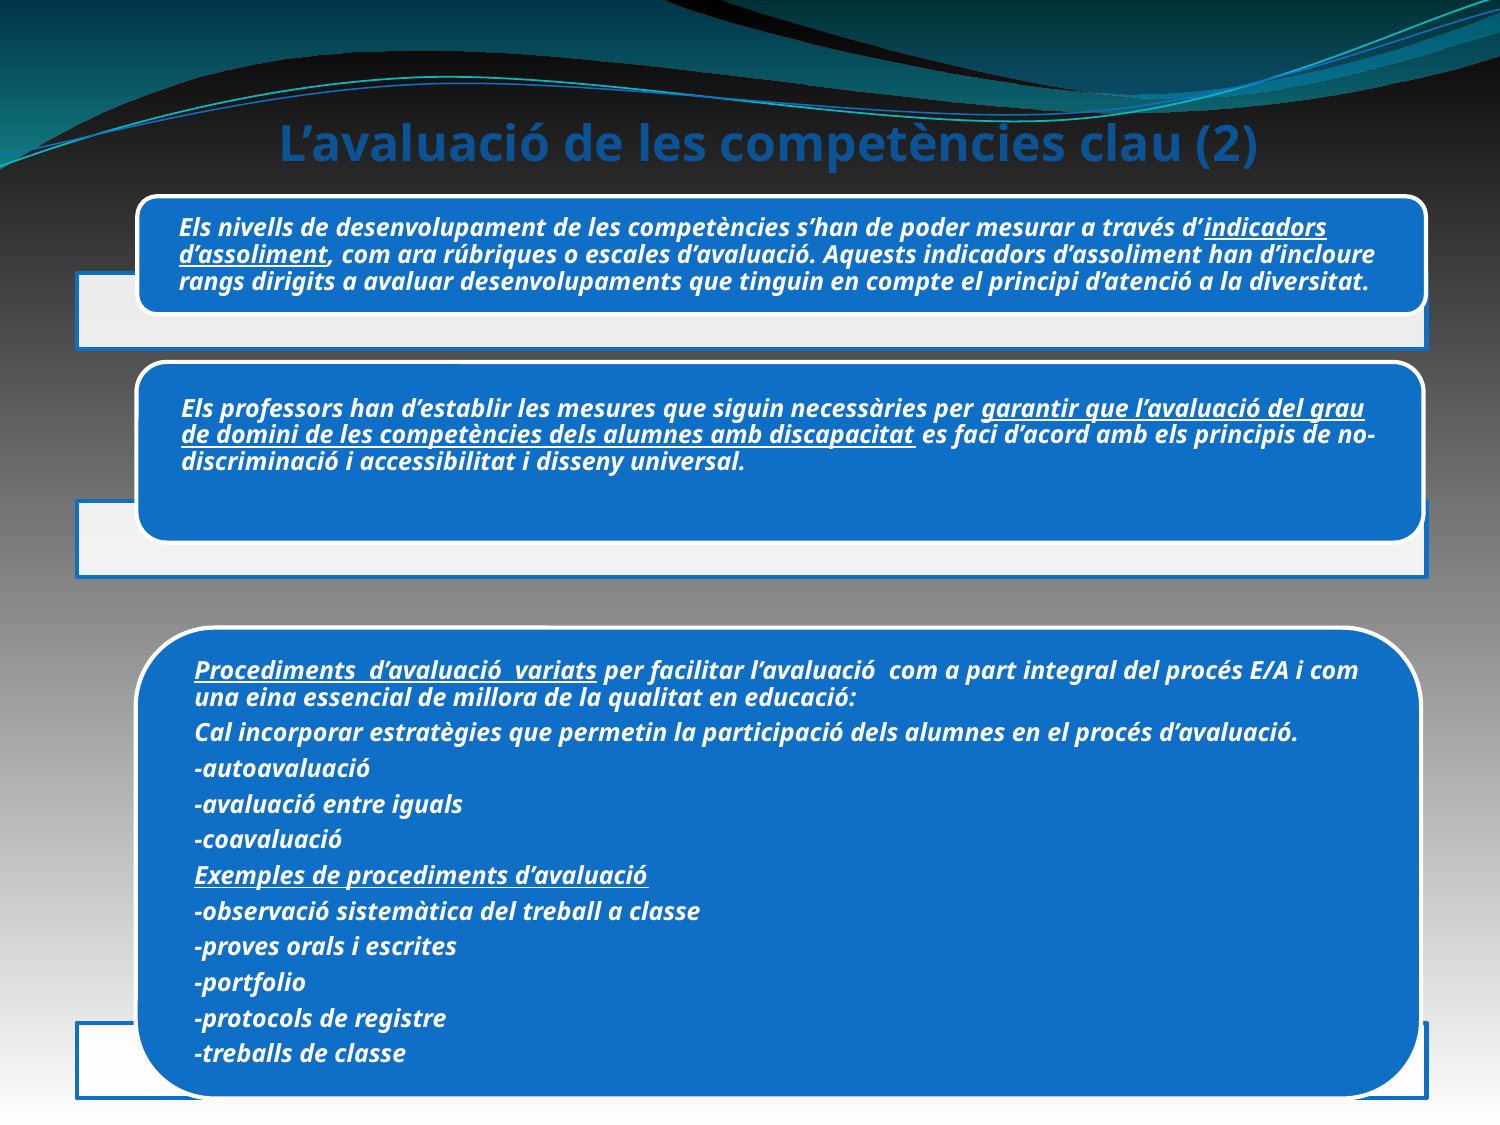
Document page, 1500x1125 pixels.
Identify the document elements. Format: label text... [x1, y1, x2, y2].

text_box Els nivells de desenvolupament de les competències s’han de poder mesurar a través d’indicadors d’assoliment, com ara rúbriques o escales d’avaluació. Aquests indicadors d’assoliment han d’incloure rangs dirigits a avaluar desenvolupaments que tinguin en compte el principi d’atenció a la diversitat. [137, 196, 1426, 315]
text_box [1351, 1022, 1427, 1099]
title L’avaluació de les competències clau (2) [112, 115, 1425, 232]
text_box [76, 1022, 205, 1099]
text_box [76, 501, 1427, 577]
text_box Procediments d’avaluació variats per facilitar l’avaluació com a part integral del procés E/A i com una eina essencial de millora de la qualitat en educació: Cal incorporar estratègies que permetin la participació dels alumnes en el procés d’avaluació. -autoavaluació -avaluació entre iguals -coavaluació Exemples de procediments d’avaluació -observació sistemàtica del treball a classe -proves orals i escrites -portfolio -protocols de registre -treballs de classe [135, 627, 1422, 1099]
text_box Els professors han d’establir les mesures que siguin necessàries per garantir que l’avaluació del grau de domini de les competències dels alumnes amb discapacitat es faci d’acord amb els principis de no-discriminació i accessibilitat i disseny universal. [136, 361, 1424, 543]
text_box [76, 273, 1427, 349]
